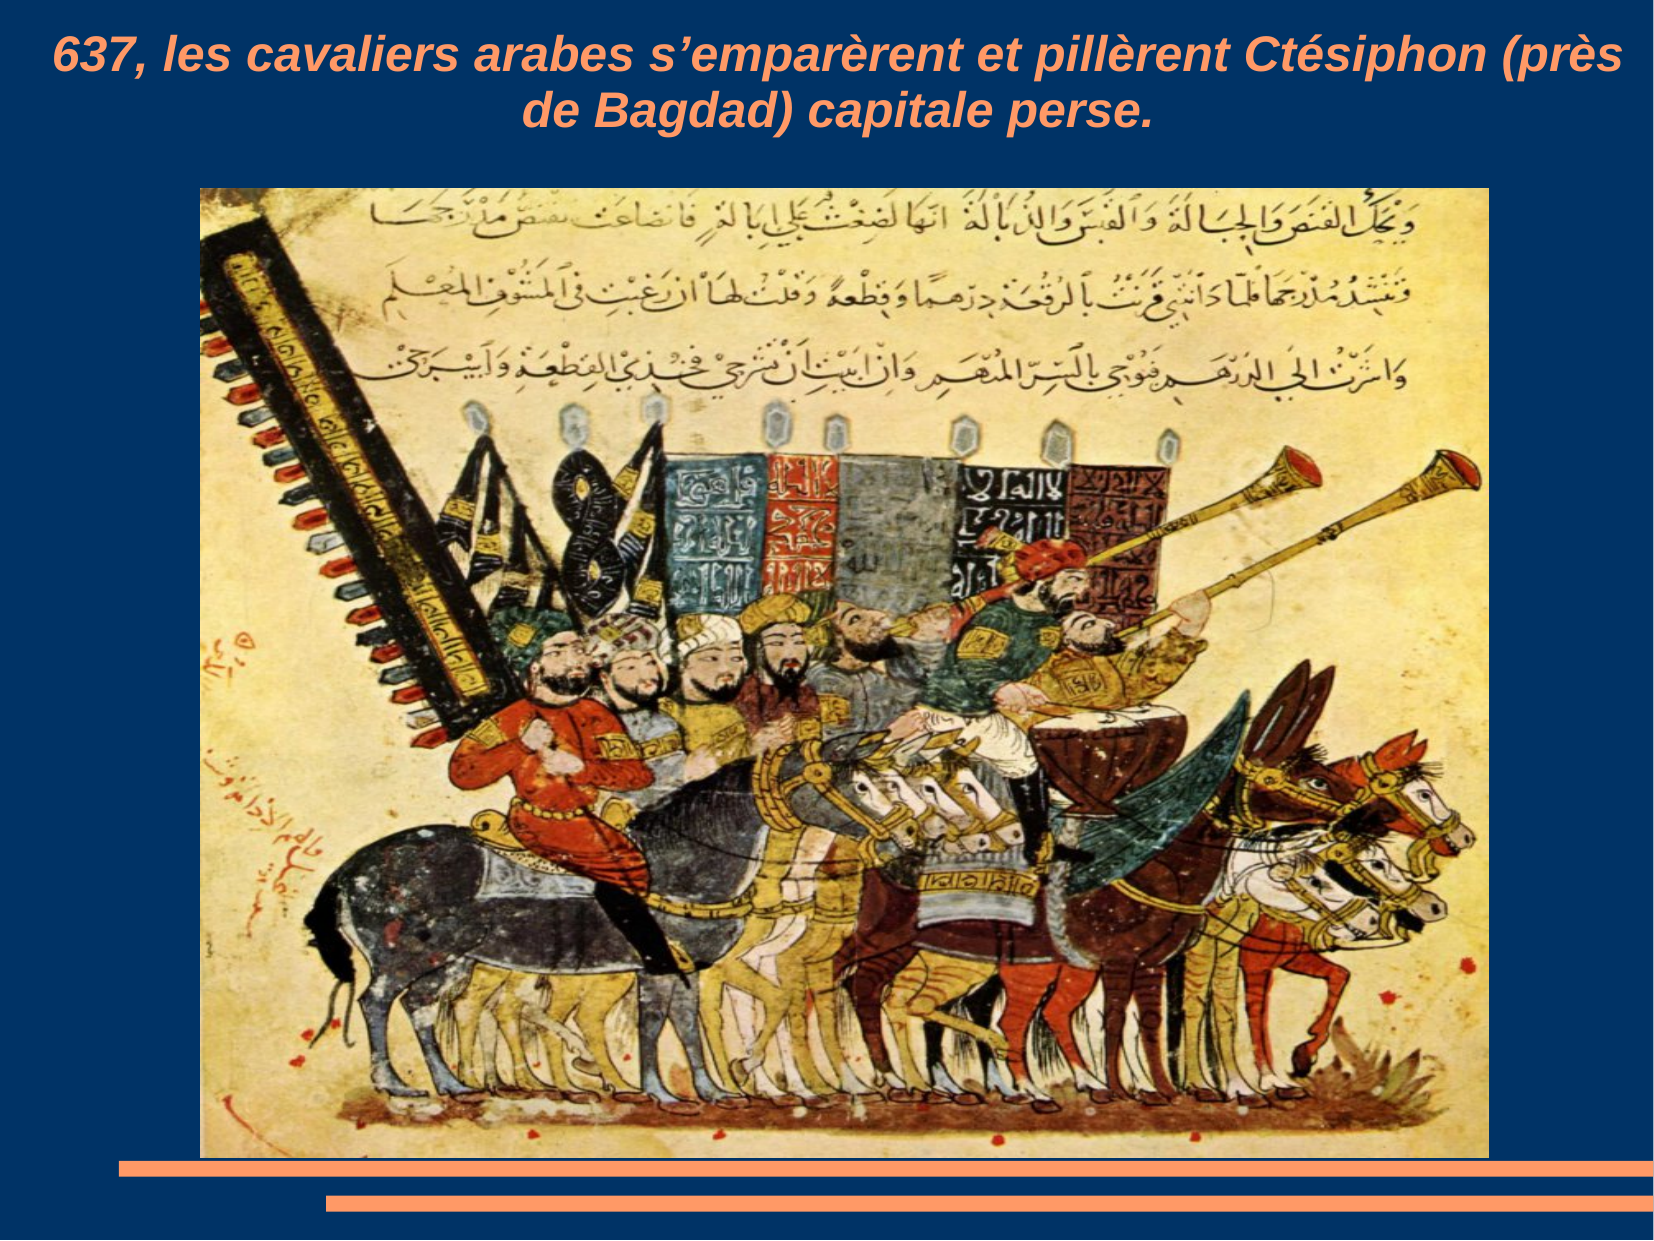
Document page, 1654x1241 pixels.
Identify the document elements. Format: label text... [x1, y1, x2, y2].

title 637, les cavaliers arabes s’emparèrent et pillèrent Ctésiphon (près de Bagdad) capitale perse. [23, 0, 1654, 199]
picture [200, 188, 1489, 1158]
